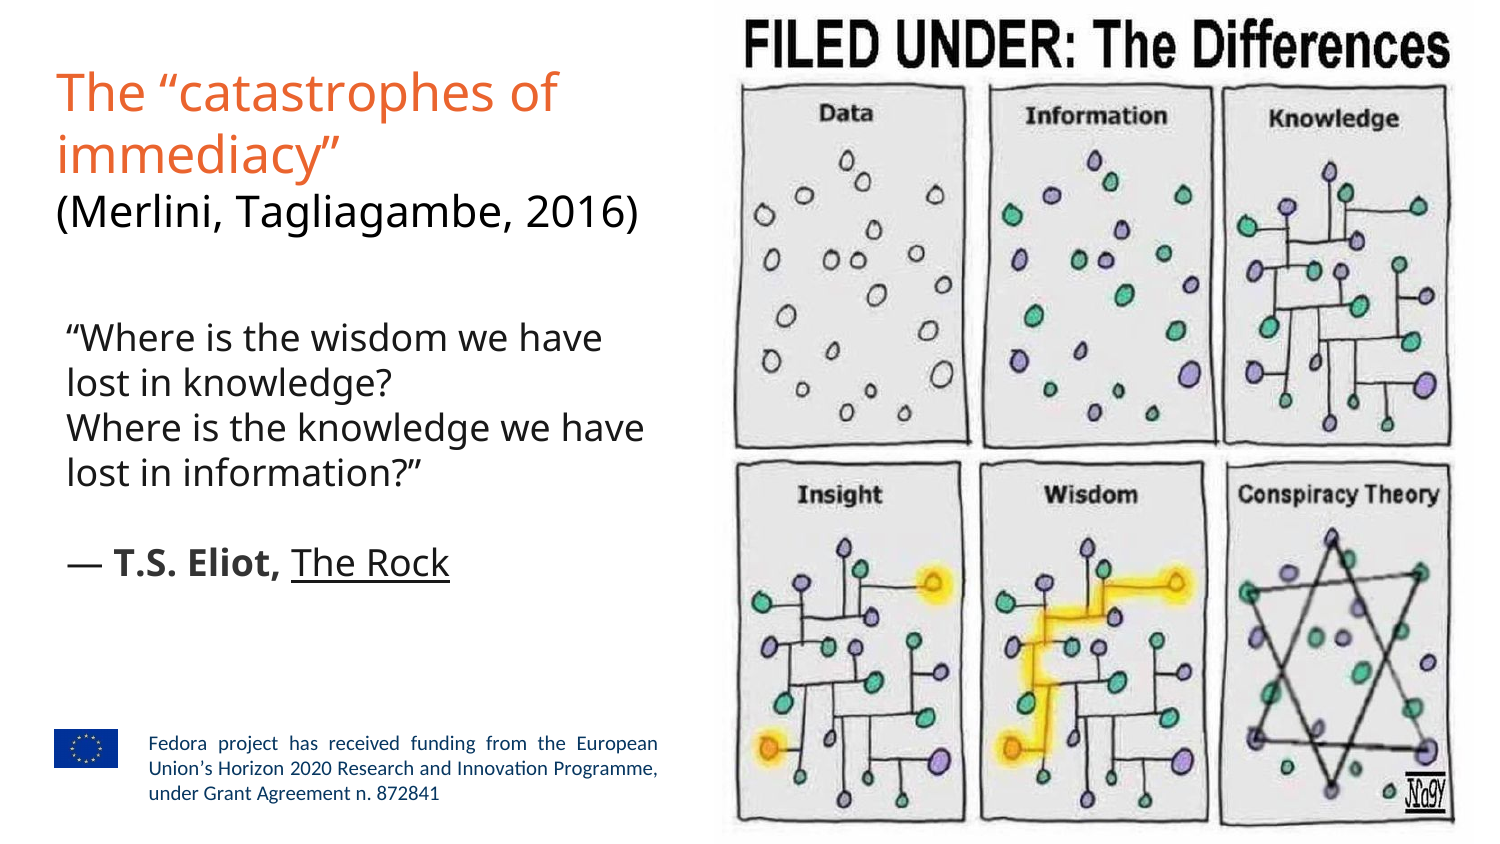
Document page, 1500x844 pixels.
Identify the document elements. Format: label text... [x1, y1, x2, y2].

picture [54, 729, 118, 768]
picture [714, 0, 1474, 844]
text_box Fedora project has received funding from the European Union’s Horizon 2020 Research and Innovation Programme, under Grant Agreement n. 872841 [133, 721, 683, 817]
text_box The “catastrophes of immediacy” (Merlini, Tagliagambe, 2016) [55, 41, 682, 242]
text_box “Where is the wisdom we have lost in knowledge? Where is the knowledge we have lost in information?” ― T.S. Eliot, The Rock [51, 306, 682, 595]
